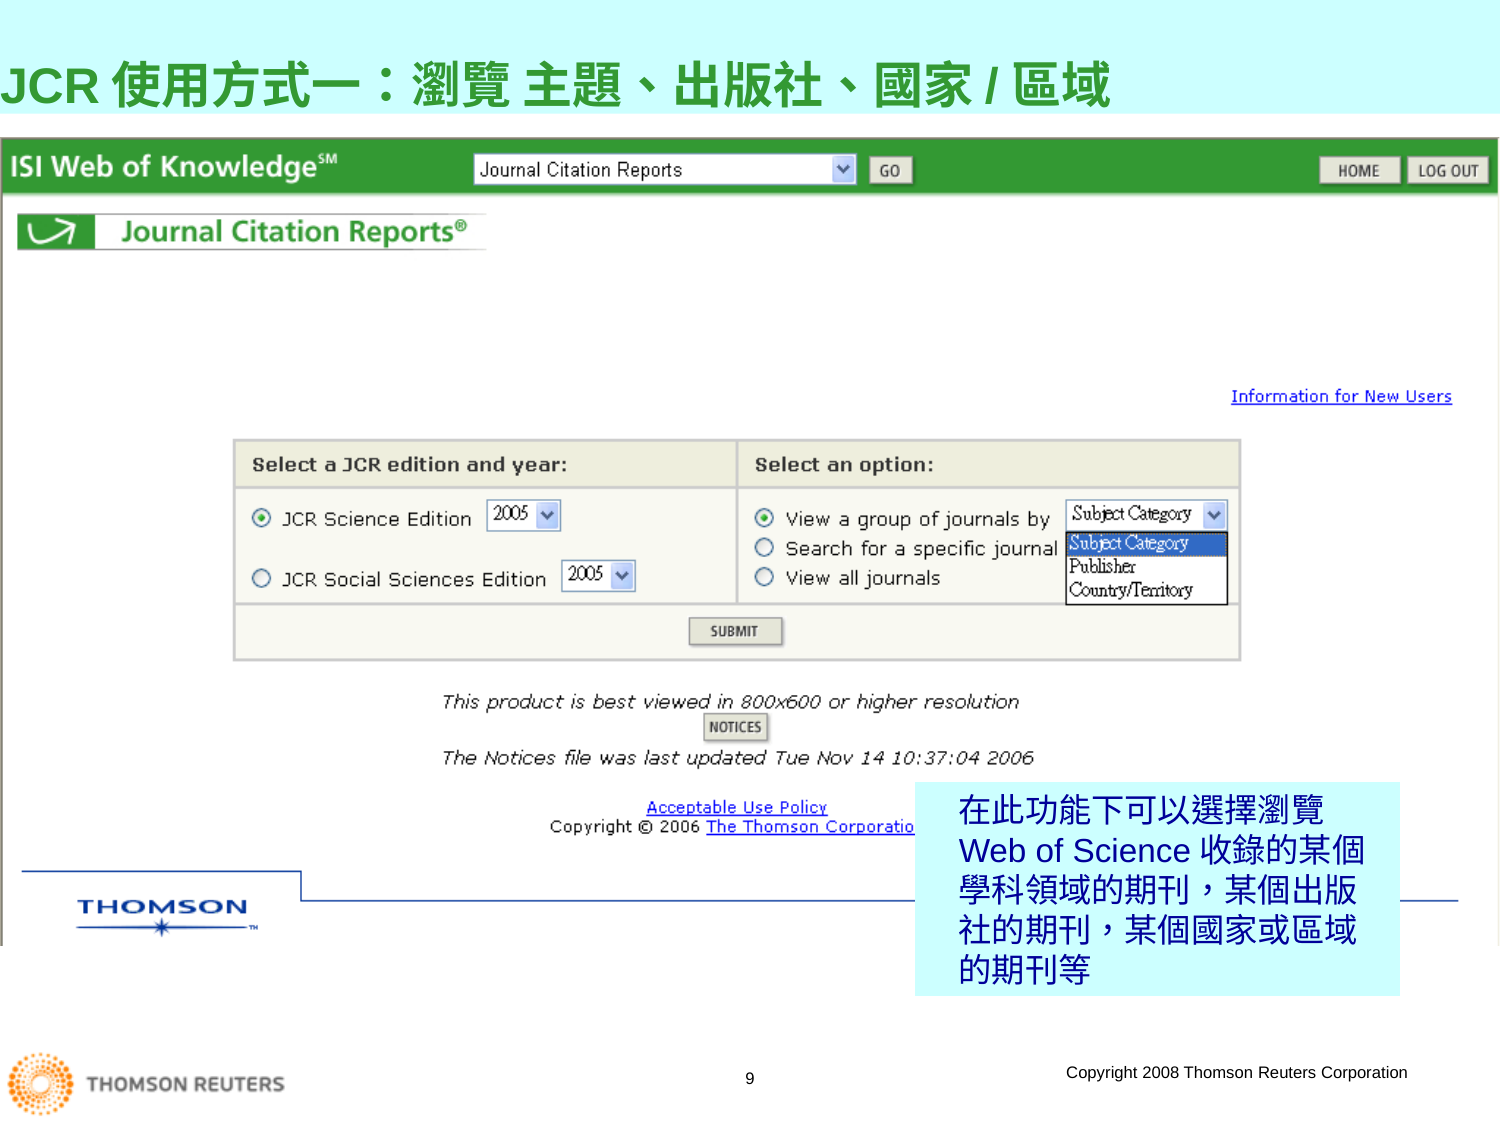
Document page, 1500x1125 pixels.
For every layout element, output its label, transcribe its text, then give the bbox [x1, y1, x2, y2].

text_box 在此功能下可以選擇瀏覽Web of Science收錄的某個學科領域的期刊，某個出版社的期刊，某個國家或區域的期刊等 [915, 782, 1400, 996]
picture [0, 137, 1500, 946]
title JCR使用方式一：瀏覽 主題、出版社、國家/區域 [0, 0, 1500, 114]
